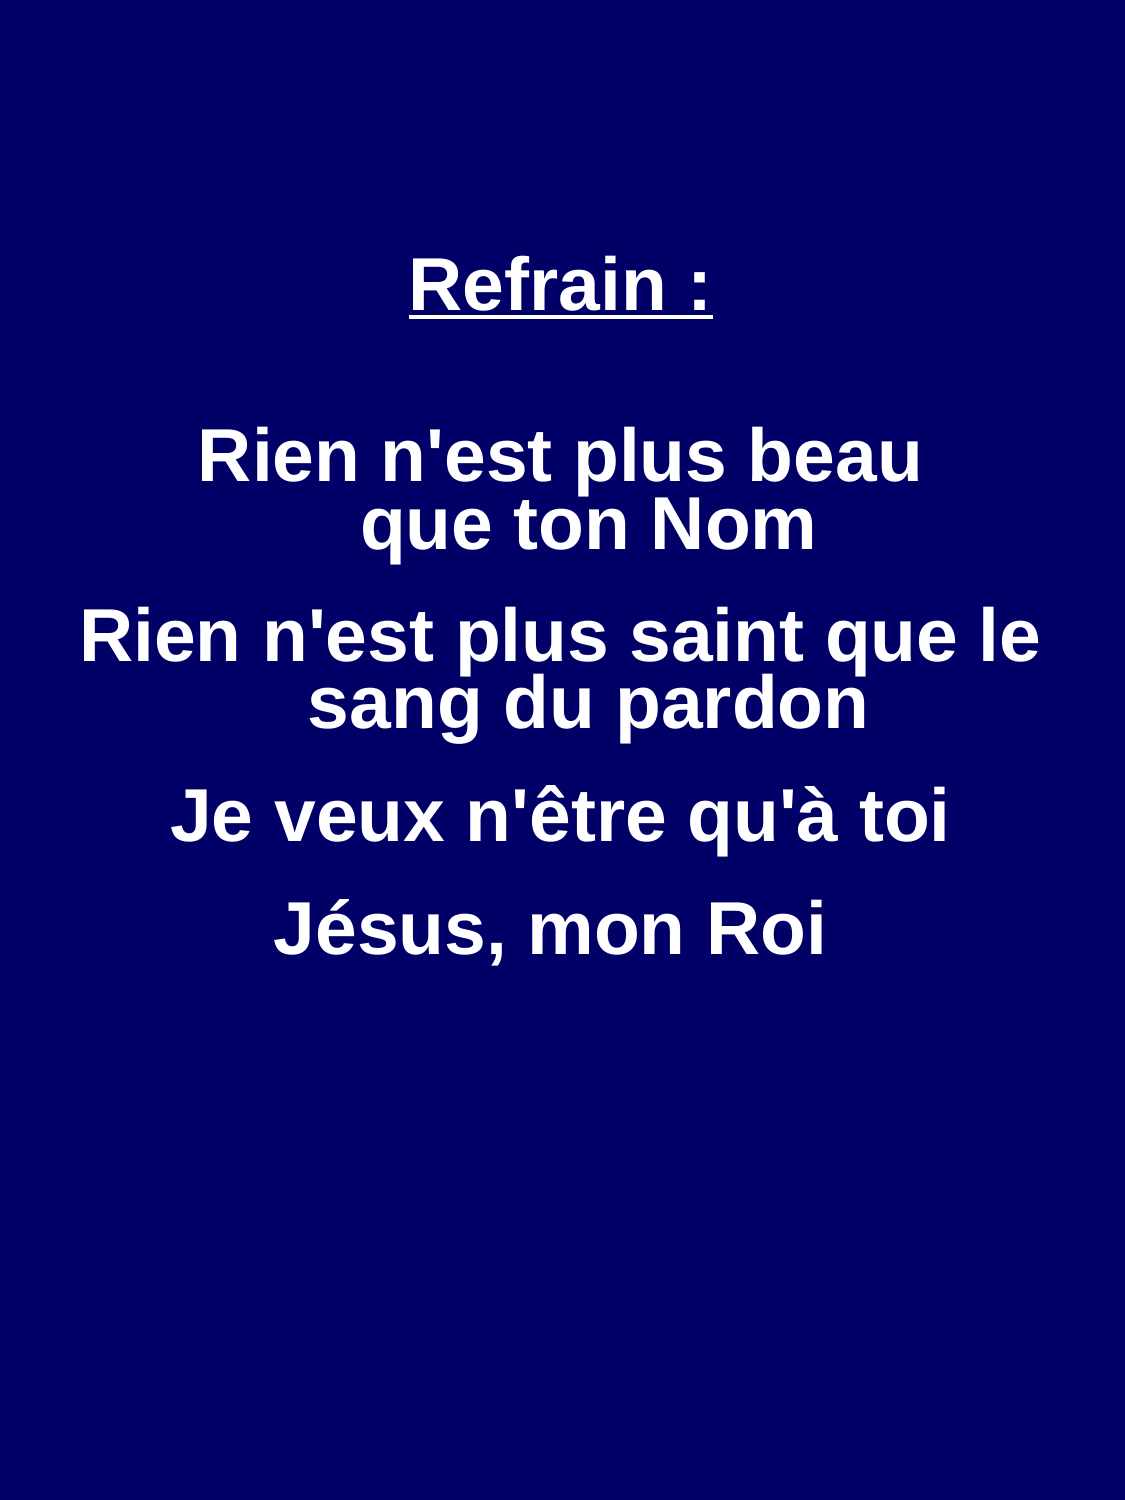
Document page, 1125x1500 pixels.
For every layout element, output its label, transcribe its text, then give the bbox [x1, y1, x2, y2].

text_box Refrain : Rien n'est plus beau que ton Nom Rien n'est plus saint que le sang du pardon Je veux n'être qu'à toi Jésus, mon Roi [11, 35, 1110, 1441]
